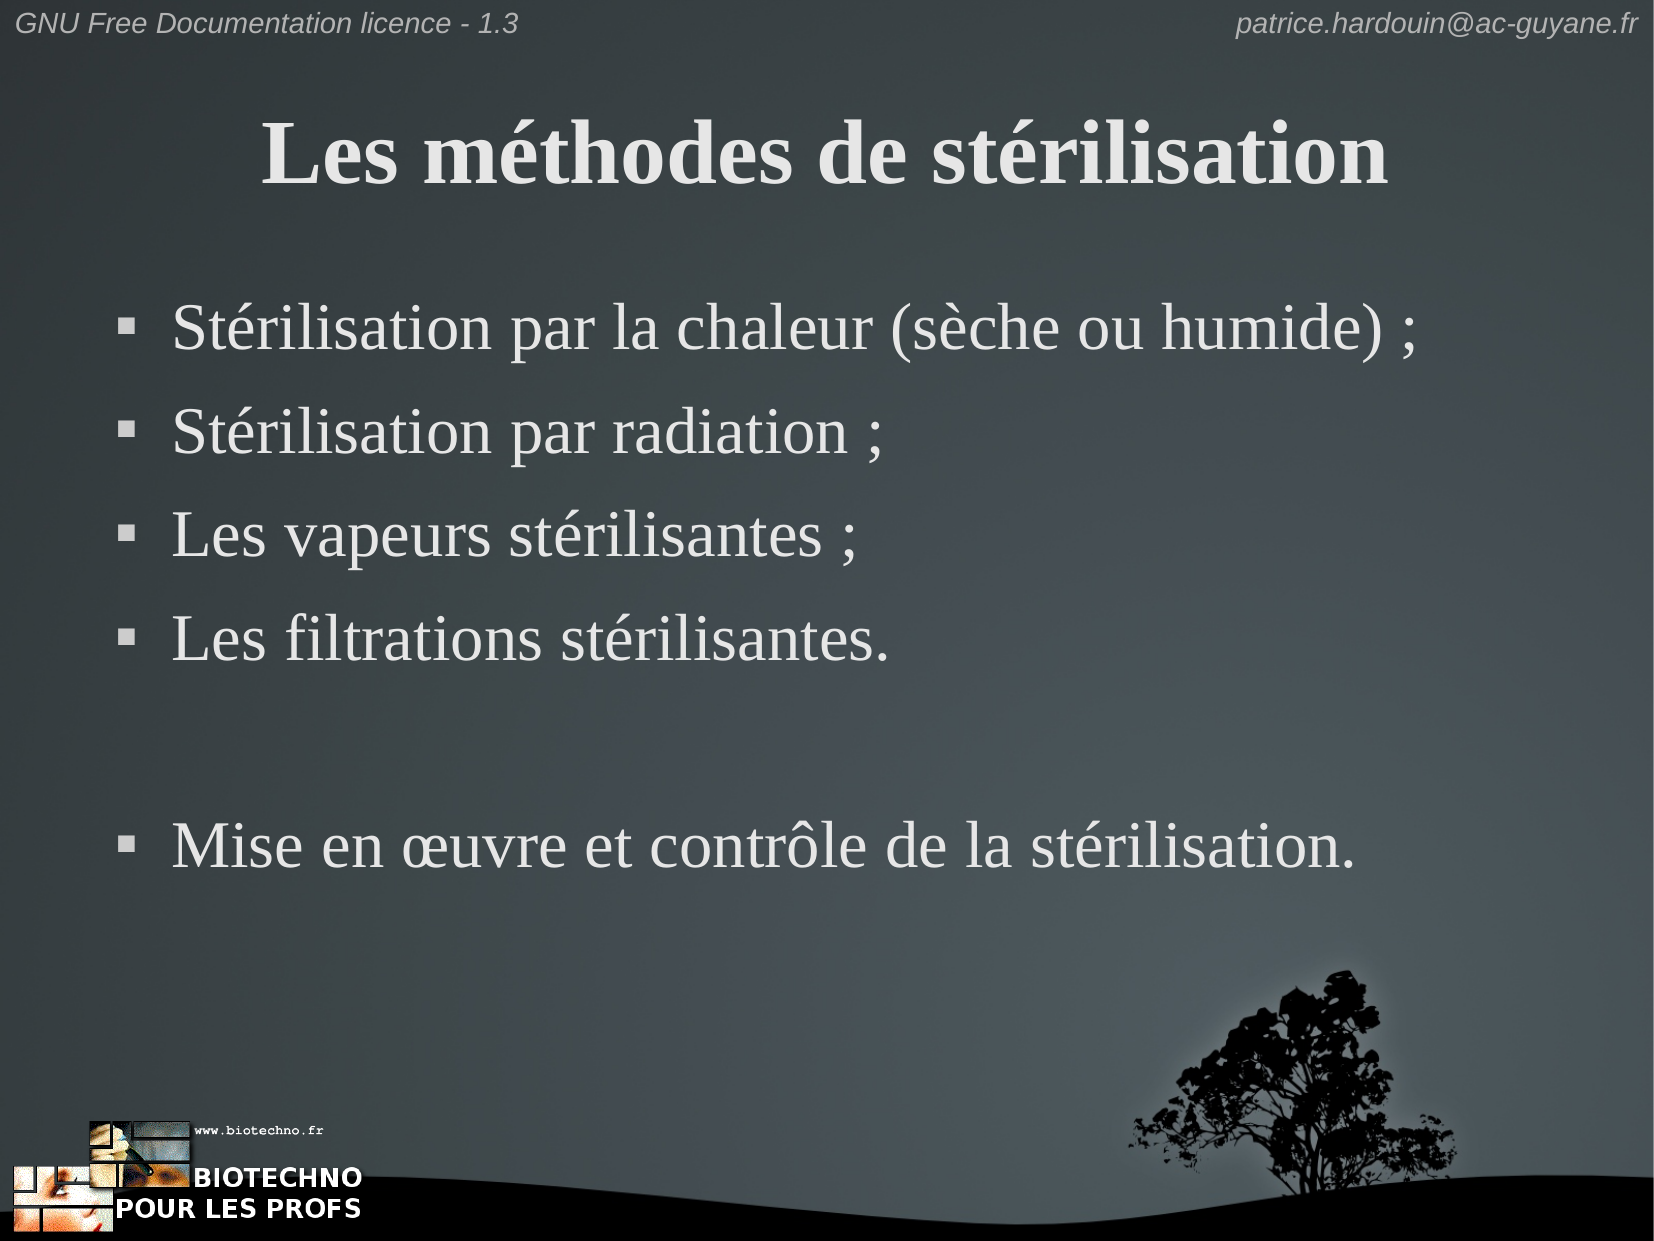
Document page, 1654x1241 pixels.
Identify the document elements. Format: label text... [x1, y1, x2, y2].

list Stérilisation par la chaleur (sèche ou humide) ; Stérilisation par radiation ; Les vapeurs stérilisantes ; Les filtrations stérilisantes. Mise en œuvre et contrôle de la stérilisation. [82, 290, 1571, 1094]
picture [0, 0, 1654, 1241]
title Les méthodes de stérilisation [82, 56, 1571, 250]
